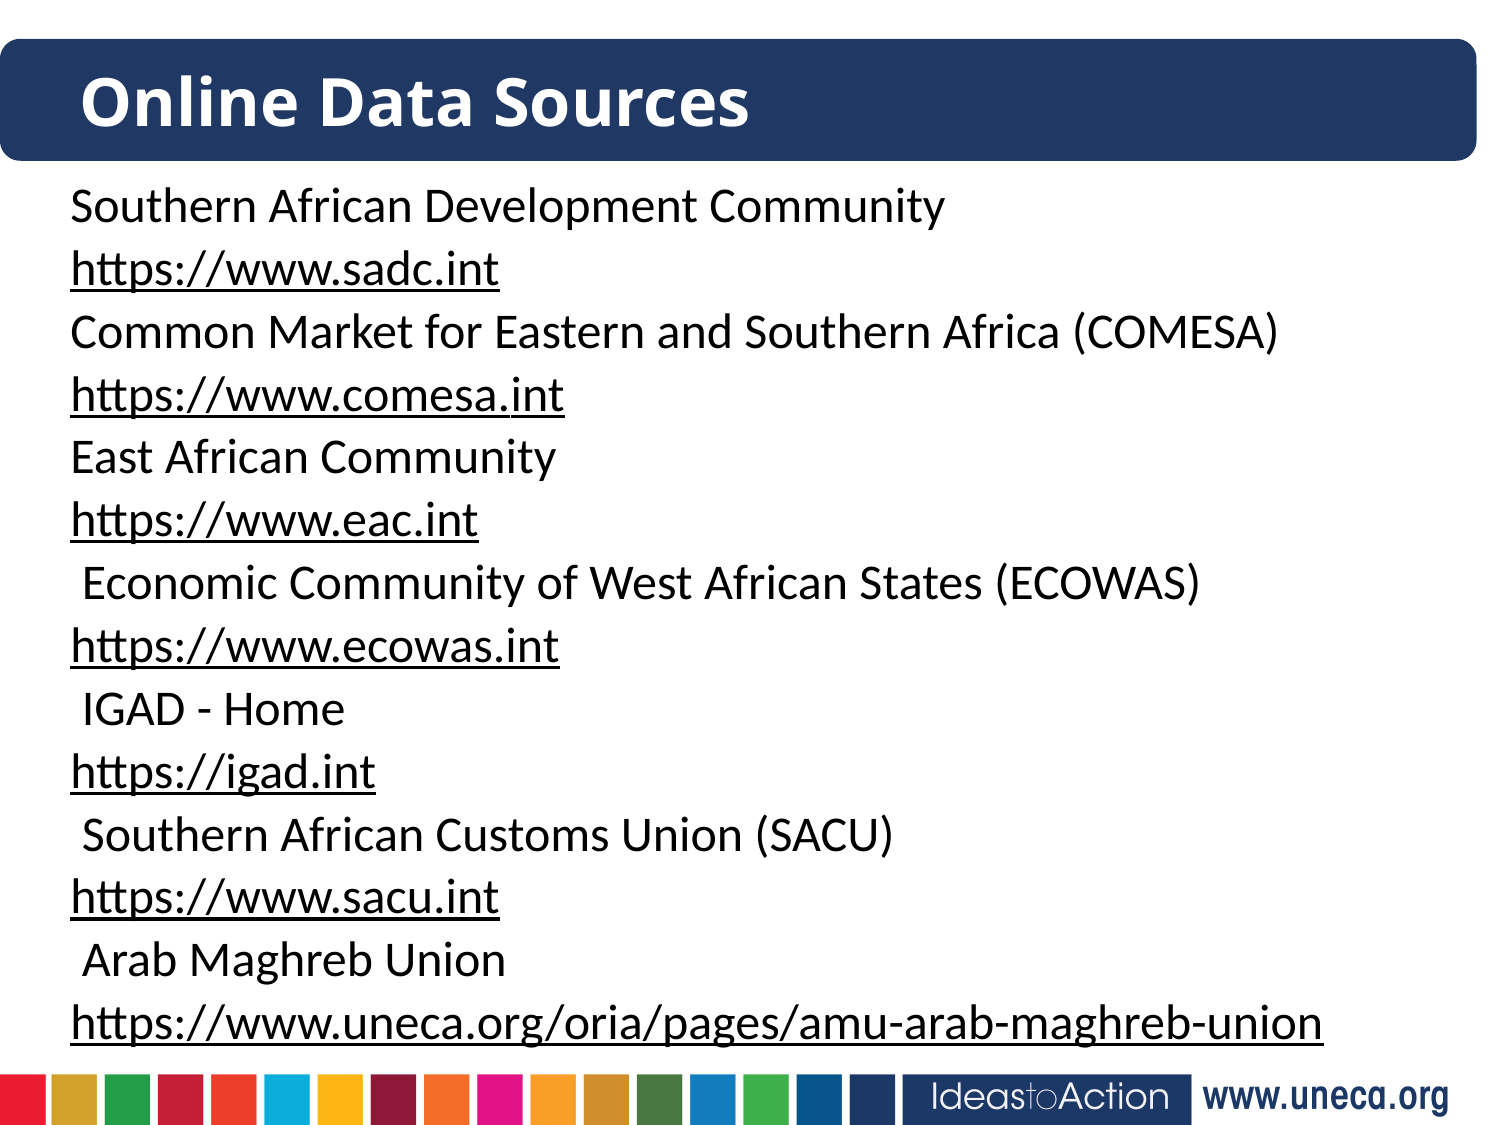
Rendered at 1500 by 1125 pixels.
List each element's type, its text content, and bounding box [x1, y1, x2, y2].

text_box Online Data Sources [0, 38, 1477, 161]
list Southern African Development Community https://www.sadc.int Common Market for Eastern and Southern Africa (COMESA) https://www.comesa.int East African Community https://www.eac.int Economic Community of West African States (ECOWAS) https://www.ecowas.int IGAD - Home https://igad.int Southern African Customs Union (SACU) https://www.sacu.int Arab Maghreb Union https://www.uneca.org/oria/pages/amu-arab-maghreb-union [55, 181, 1477, 1062]
